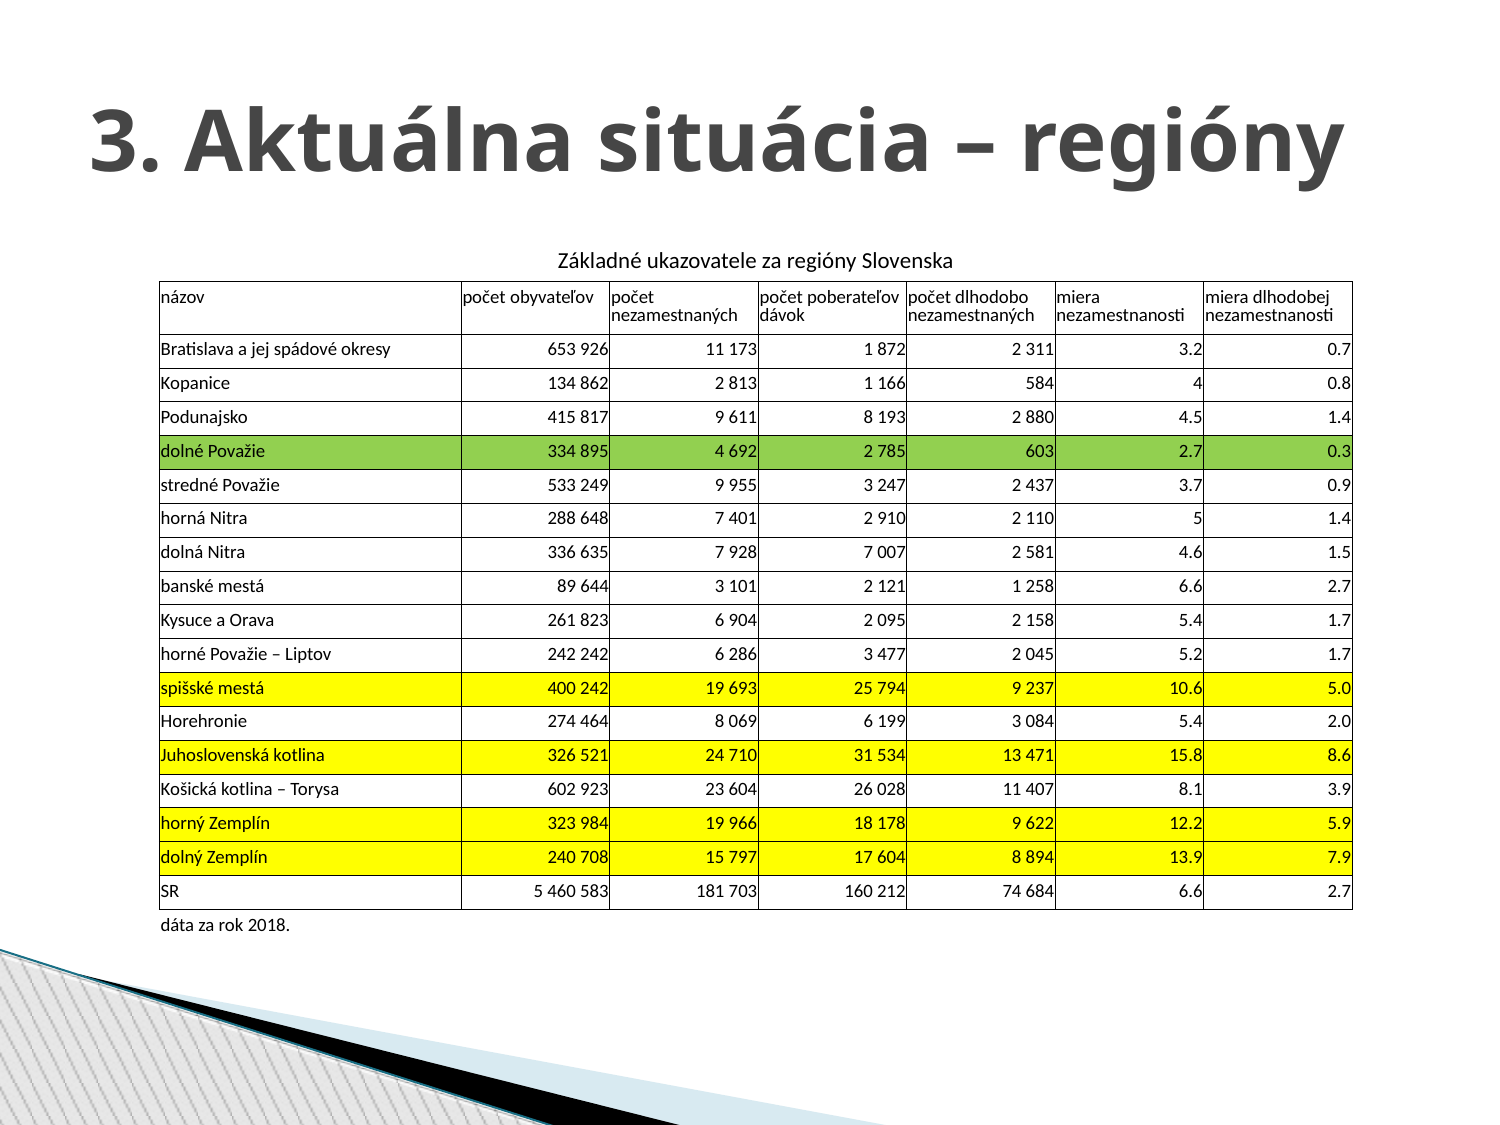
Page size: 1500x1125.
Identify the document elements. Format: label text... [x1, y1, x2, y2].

table_cell 0.7 [1204, 335, 1352, 368]
table_cell [758, 910, 907, 966]
table_cell miera nezamestnanosti [1056, 282, 1203, 334]
table_cell 1 258 [907, 572, 1055, 604]
table_cell 2 045 [907, 639, 1055, 672]
table_cell 13 471 [907, 741, 1055, 774]
table_cell 653 926 [462, 335, 609, 368]
text_box 3. Aktuálna situácia – regióny [74, 45, 1425, 233]
table_cell 4 [1056, 369, 1203, 401]
table_cell 3.7 [1056, 470, 1203, 503]
table_cell horný Zemplín [160, 808, 461, 841]
table_cell 0.8 [1204, 369, 1352, 401]
table_cell Kysuce a Orava [160, 605, 461, 638]
table_cell 2 581 [907, 538, 1055, 571]
table_cell 2 785 [759, 436, 906, 469]
table_cell 11 407 [907, 775, 1055, 807]
table_cell Podunajsko [160, 402, 461, 435]
table_cell názov [160, 282, 461, 334]
table_cell dolné Považie [160, 436, 461, 469]
table_cell 5.0 [1204, 673, 1352, 706]
table_cell 8.1 [1056, 775, 1203, 807]
table_cell [1204, 910, 1352, 966]
table_cell 6.6 [1056, 876, 1203, 909]
table_cell 1 166 [759, 369, 906, 401]
table_cell Horehronie [160, 707, 461, 740]
table_cell dáta za rok 2018. [159, 910, 461, 966]
table_cell 7 928 [610, 538, 758, 571]
table_cell 242 242 [462, 639, 609, 672]
table_cell 5.9 [1204, 808, 1352, 841]
table_cell 2.0 [1204, 707, 1352, 740]
table_cell miera dlhodobej nezamestnanosti [1204, 282, 1352, 334]
table_cell 19 966 [610, 808, 758, 841]
table_cell 6 199 [759, 707, 906, 740]
table_cell 2.7 [1204, 876, 1352, 909]
table_cell 31 534 [759, 741, 906, 774]
table_cell 2 095 [759, 605, 906, 638]
table_cell 4 692 [610, 436, 758, 469]
table_cell dolná Nitra [160, 538, 461, 571]
table_cell 9 611 [610, 402, 758, 435]
table_cell [907, 910, 1055, 966]
table_cell horná Nitra [160, 504, 461, 537]
table_cell počet dlhodobo nezamestnaných [907, 282, 1055, 334]
table_cell 274 464 [462, 707, 609, 740]
table_cell 533 249 [462, 470, 609, 503]
table_cell 8.6 [1204, 741, 1352, 774]
table_cell 2 110 [907, 504, 1055, 537]
table_cell 1.4 [1204, 402, 1352, 435]
table_cell Kopanice [160, 369, 461, 401]
table_cell SR [160, 876, 461, 909]
table_cell 3.9 [1204, 775, 1352, 807]
table_cell 5 [1056, 504, 1203, 537]
table_cell banské mestá [160, 572, 461, 604]
table_cell 8 069 [610, 707, 758, 740]
table_cell 2 813 [610, 369, 758, 401]
table_cell 1 872 [759, 335, 906, 368]
table_cell 2.7 [1204, 572, 1352, 604]
table_cell 134 862 [462, 369, 609, 401]
table_cell 240 708 [462, 842, 609, 875]
table_cell 6.6 [1056, 572, 1203, 604]
table_cell 19 693 [610, 673, 758, 706]
table_cell 26 028 [759, 775, 906, 807]
table_cell 8 894 [907, 842, 1055, 875]
table_cell 323 984 [462, 808, 609, 841]
table_cell 400 242 [462, 673, 609, 706]
table_cell Bratislava a jej spádové okresy [160, 335, 461, 368]
table_cell 74 684 [907, 876, 1055, 909]
table_cell 0.9 [1204, 470, 1352, 503]
table_cell 2 437 [907, 470, 1055, 503]
table_cell 181 703 [610, 876, 758, 909]
table_cell 160 212 [759, 876, 906, 909]
table_cell 326 521 [462, 741, 609, 774]
table_cell 12.2 [1056, 808, 1203, 841]
table_header Základné ukazovatele za regióny Slovenska [159, 244, 1352, 281]
table_cell 23 604 [610, 775, 758, 807]
table_cell 584 [907, 369, 1055, 401]
table_cell 1.7 [1204, 605, 1352, 638]
table_cell 9 622 [907, 808, 1055, 841]
table_cell 415 817 [462, 402, 609, 435]
table_cell 2 121 [759, 572, 906, 604]
table_cell 5.4 [1056, 605, 1203, 638]
table_cell 2 311 [907, 335, 1055, 368]
table_cell 2 880 [907, 402, 1055, 435]
table_cell [1055, 910, 1204, 966]
table_cell 15 797 [610, 842, 758, 875]
table_cell 3 101 [610, 572, 758, 604]
table_cell 9 955 [610, 470, 758, 503]
table_cell 5.2 [1056, 639, 1203, 672]
table_cell 1.5 [1204, 538, 1352, 571]
table_cell 261 823 [462, 605, 609, 638]
table_cell 602 923 [462, 775, 609, 807]
table_cell dolný Zemplín [160, 842, 461, 875]
table_cell 8 193 [759, 402, 906, 435]
table_cell 4.5 [1056, 402, 1203, 435]
table_cell [461, 910, 610, 966]
table_cell 3 084 [907, 707, 1055, 740]
table_cell 7 007 [759, 538, 906, 571]
table_cell spišské mestá [160, 673, 461, 706]
table_cell 6 286 [610, 639, 758, 672]
table_cell 10.6 [1056, 673, 1203, 706]
table_cell počet poberateľov dávok [759, 282, 906, 334]
table_cell 18 178 [759, 808, 906, 841]
table_cell 2.7 [1056, 436, 1203, 469]
table_cell 7 401 [610, 504, 758, 537]
table_cell 4.6 [1056, 538, 1203, 571]
table_cell stredné Považie [160, 470, 461, 503]
table_cell 13.9 [1056, 842, 1203, 875]
table_cell 2 158 [907, 605, 1055, 638]
table_cell 334 895 [462, 436, 609, 469]
table_cell 3.2 [1056, 335, 1203, 368]
table_cell 25 794 [759, 673, 906, 706]
table_cell 6 904 [610, 605, 758, 638]
table_cell 336 635 [462, 538, 609, 571]
table_cell 3 477 [759, 639, 906, 672]
table_cell 9 237 [907, 673, 1055, 706]
table_cell 1.4 [1204, 504, 1352, 537]
table_cell 24 710 [610, 741, 758, 774]
table_cell 11 173 [610, 335, 758, 368]
table_cell 7.9 [1204, 842, 1352, 875]
table_cell 288 648 [462, 504, 609, 537]
table_cell 5 460 583 [462, 876, 609, 909]
table_cell počet nezamestnaných [610, 282, 758, 334]
table_cell 89 644 [462, 572, 609, 604]
table_cell počet obyvateľov [462, 282, 609, 334]
table_cell 0.3 [1204, 436, 1352, 469]
table_cell Juhoslovenská kotlina [160, 741, 461, 774]
table_cell 5.4 [1056, 707, 1203, 740]
table_cell Košická kotlina – Torysa [160, 775, 461, 807]
table_cell [610, 910, 758, 966]
table_cell 2 910 [759, 504, 906, 537]
table_cell 603 [907, 436, 1055, 469]
table_cell 3 247 [759, 470, 906, 503]
table_cell 1.7 [1204, 639, 1352, 672]
table_cell 17 604 [759, 842, 906, 875]
table_cell 15.8 [1056, 741, 1203, 774]
table_cell horné Považie – Liptov [160, 639, 461, 672]
